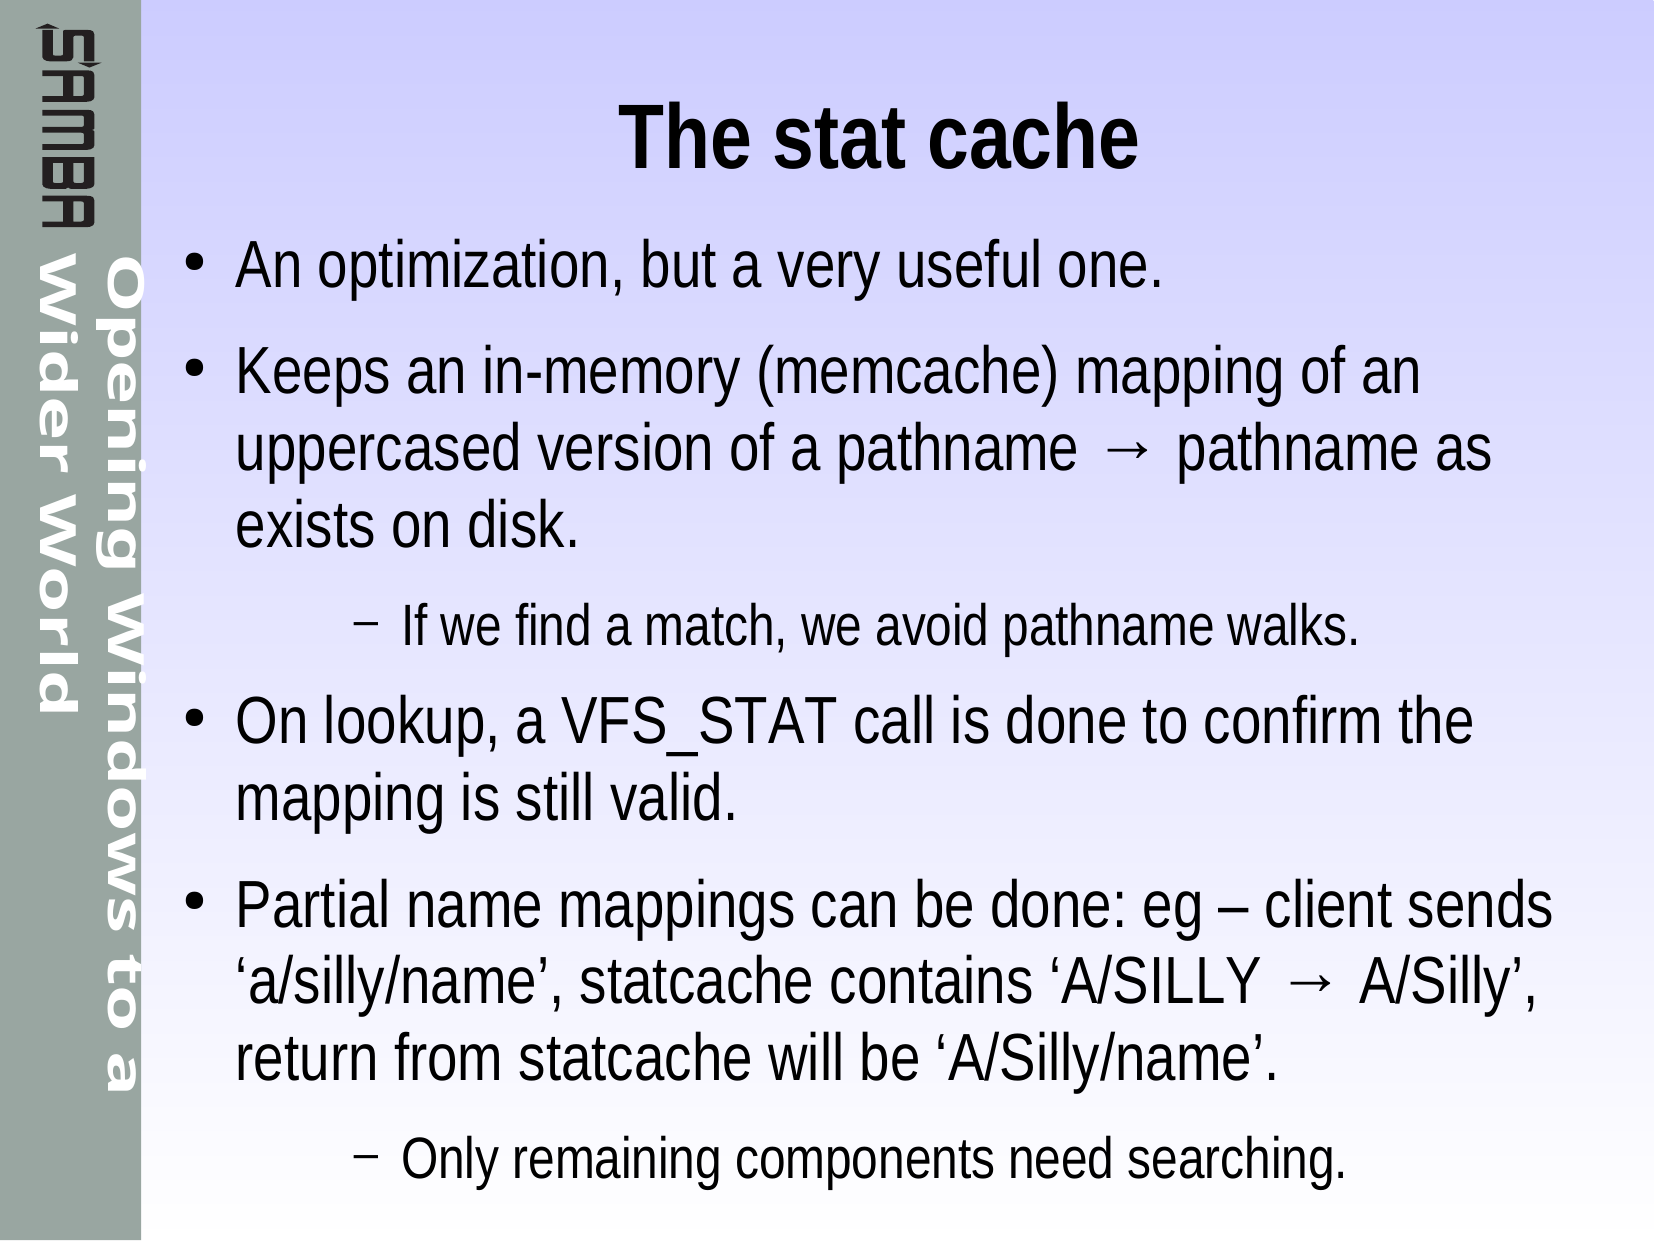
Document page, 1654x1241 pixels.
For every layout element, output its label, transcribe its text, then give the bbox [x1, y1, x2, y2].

title The stat cache [173, 31, 1586, 239]
list An optimization, but a very useful one. Keeps an in-memory (memcache) mapping of an uppercased version of a pathname → pathname as exists on disk. If we find a match, we avoid pathname walks. On lookup, a VFS_STAT call is done to confirm the mapping is still valid. Partial name mappings can be done: eg – client sends ‘a/silly/name’, statcache contains ‘A/SILLY → A/Silly’, return from statcache will be ‘A/Silly/name’. Only remaining components need searching. [165, 225, 1578, 1192]
